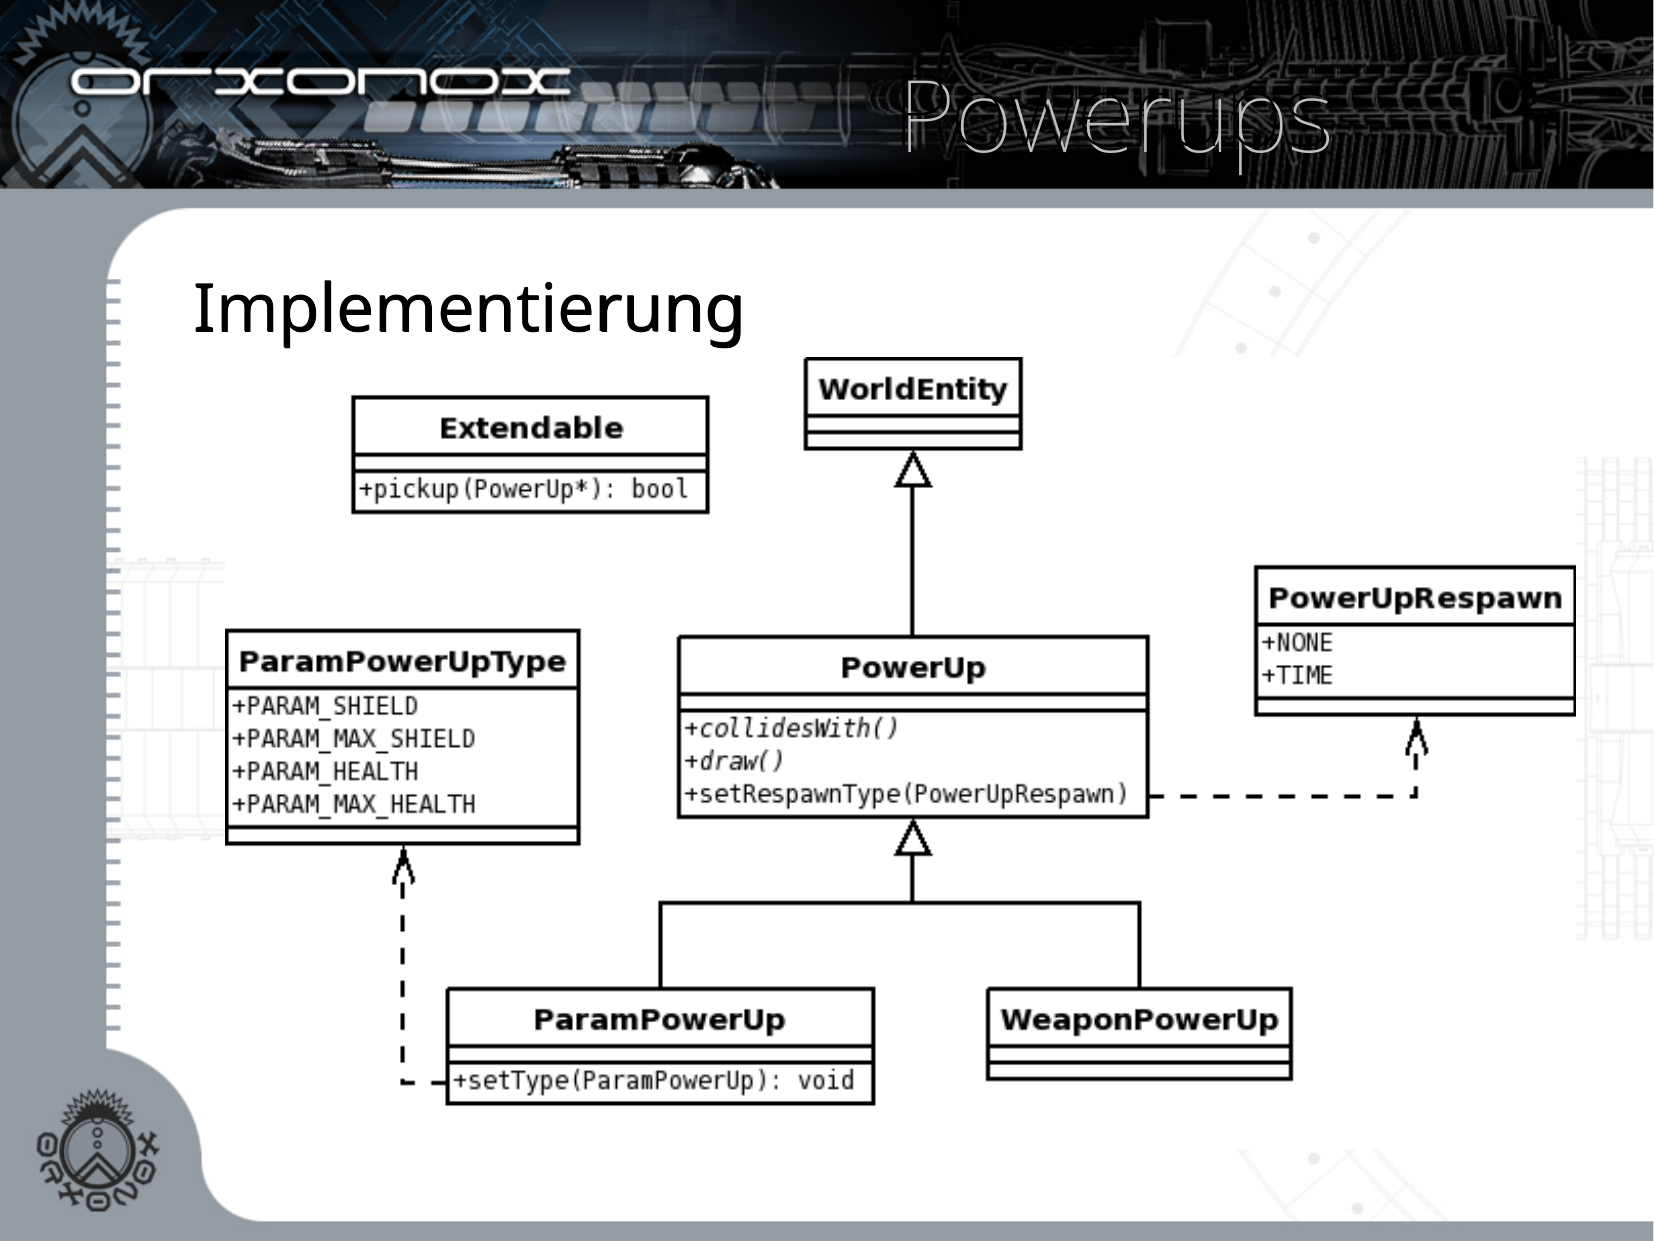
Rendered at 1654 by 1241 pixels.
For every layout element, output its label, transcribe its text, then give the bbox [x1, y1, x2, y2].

text_box Implementierung [193, 260, 1501, 288]
text_box Powerups [842, 32, 1517, 156]
picture [0, 0, 1654, 1241]
